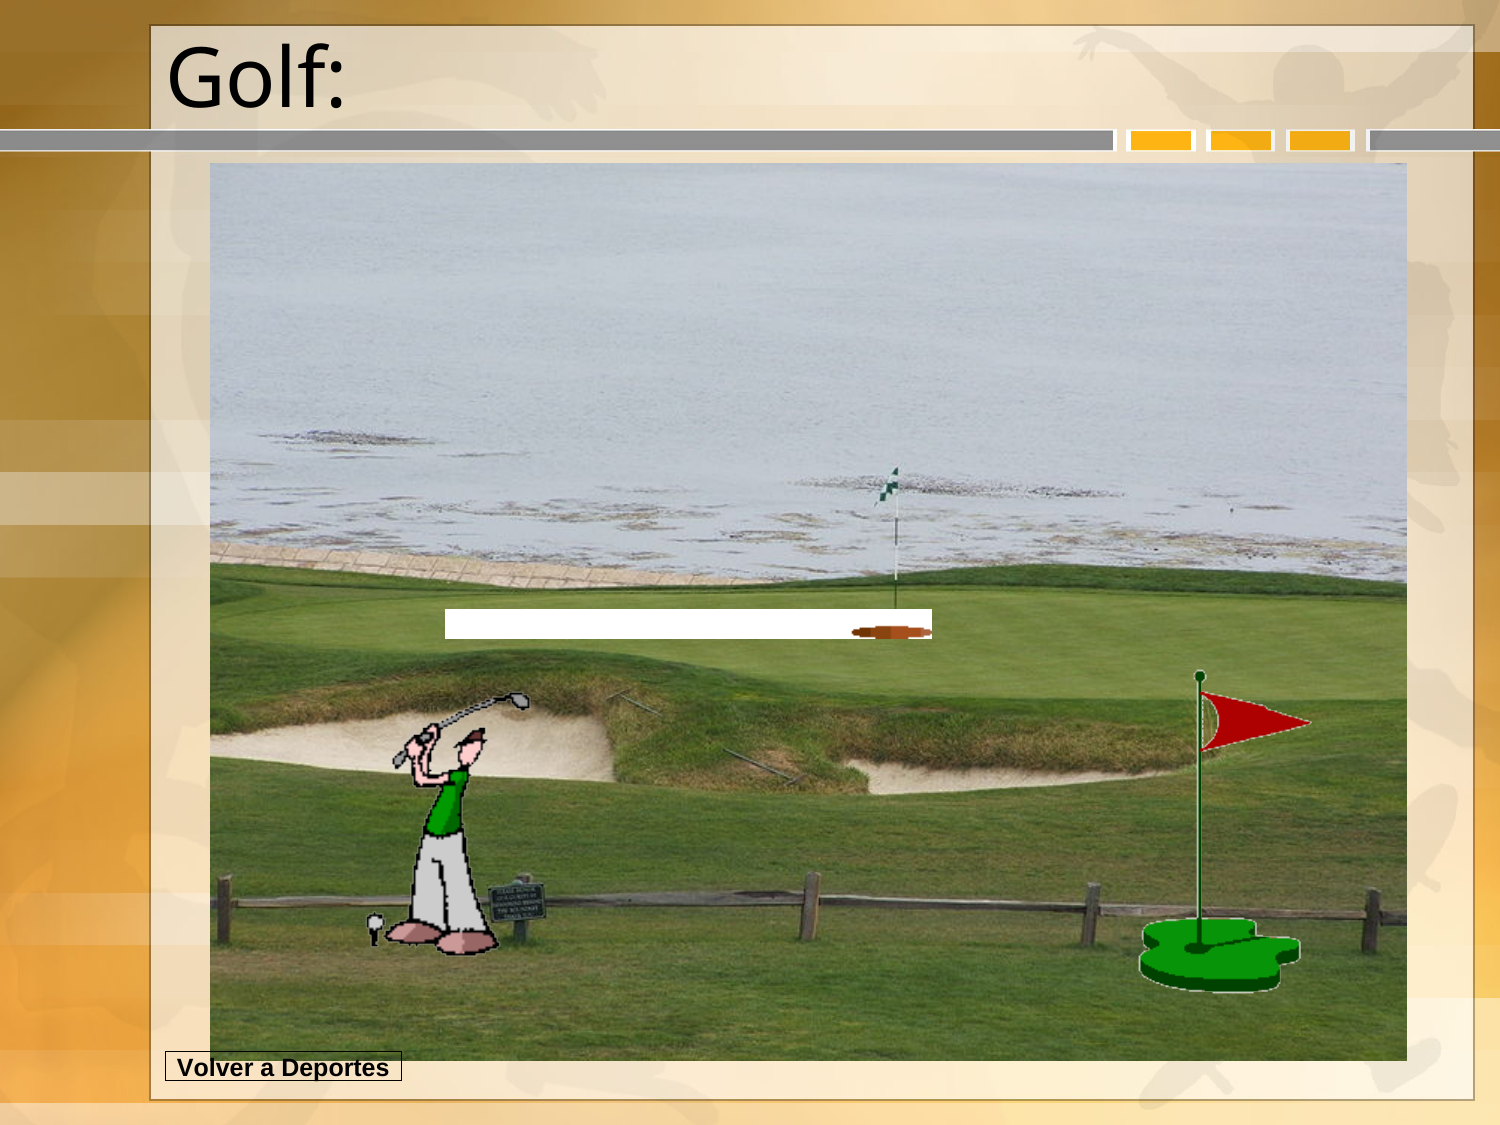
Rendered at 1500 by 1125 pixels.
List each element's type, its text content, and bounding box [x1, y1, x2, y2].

text_box Volver a Deportes [165, 1051, 402, 1081]
title Golf: [149, 0, 1463, 151]
picture [0, 0, 1500, 1125]
